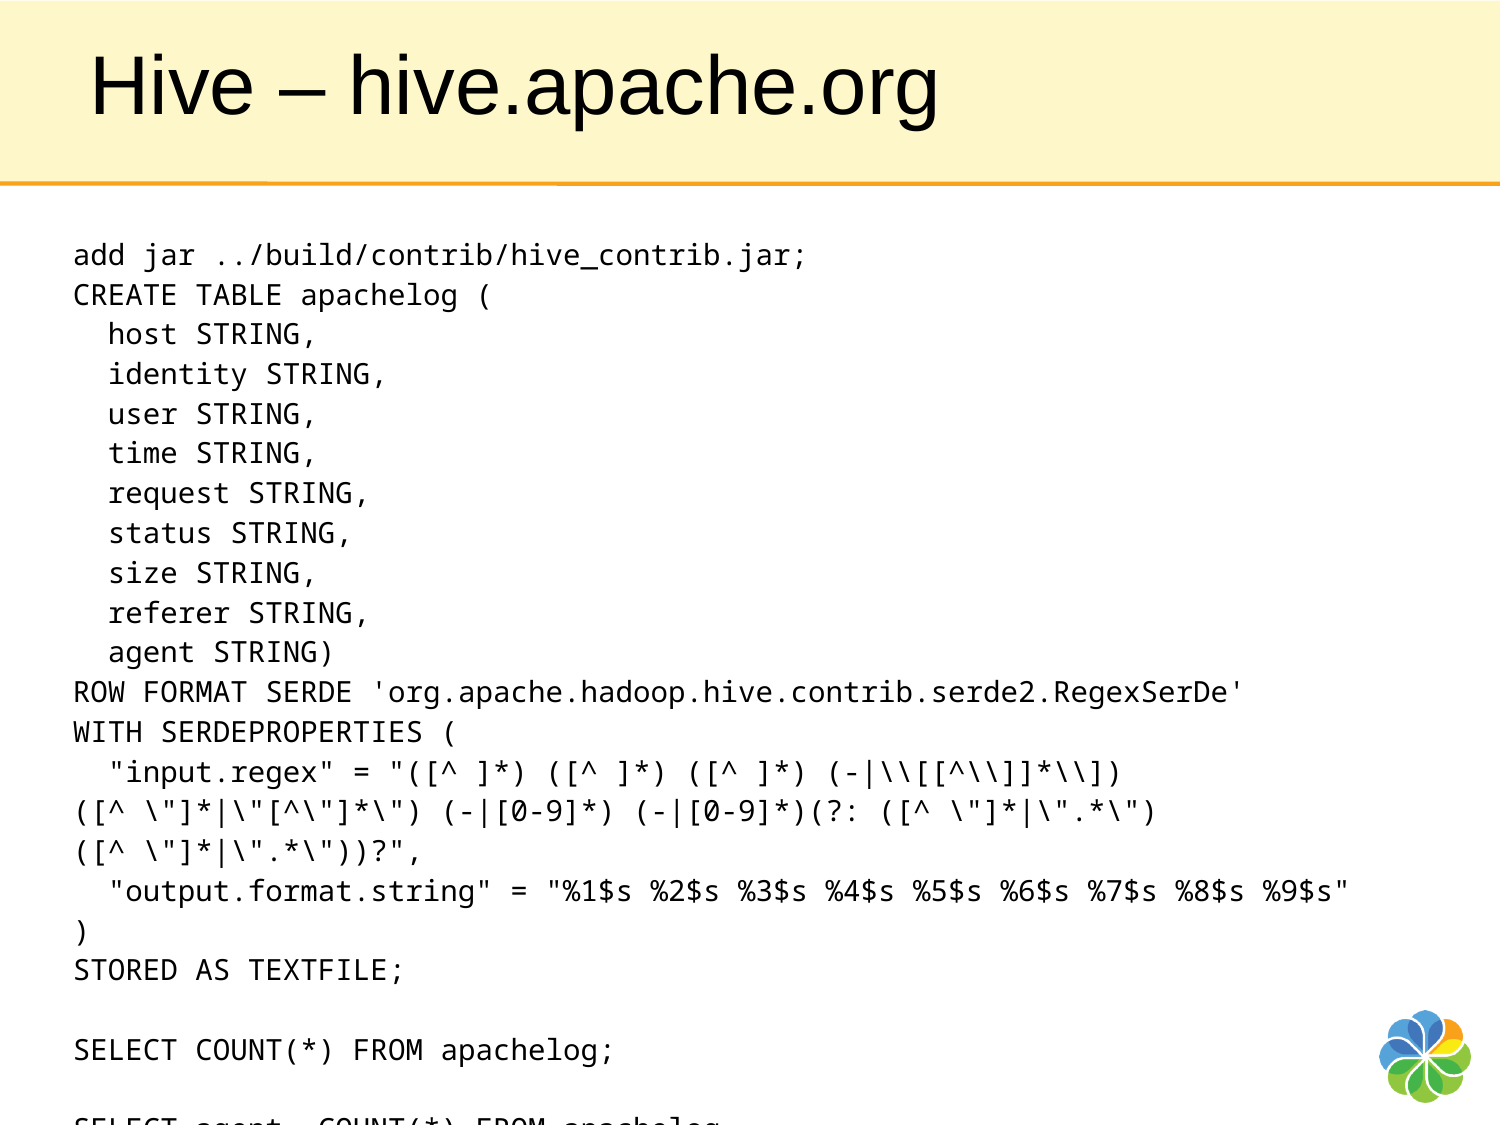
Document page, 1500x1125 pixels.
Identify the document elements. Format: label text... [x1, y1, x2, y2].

text_box add jar ../build/contrib/hive_contrib.jar; CREATE TABLE apachelog ( host STRING, identity STRING, user STRING, time STRING, request STRING, status STRING, size STRING, referer STRING, agent STRING) ROW FORMAT SERDE 'org.apache.hadoop.hive.contrib.serde2.RegexSerDe' WITH SERDEPROPERTIES ( "input.regex" = "([^ ]*) ([^ ]*) ([^ ]*) (-|\\[[^\\]]*\\]) ([^ \"]*|\"[^\"]*\") (-|[0-9]*) (-|[0-9]*)(?: ([^ \"]*|\".*\") ([^ \"]*|\".*\"))?", "output.format.string" = "%1$s %2$s %3$s %4$s %5$s %6$s %7$s %8$s %9$s" ) STORED AS TEXTFILE; SELECT COUNT(*) FROM apachelog; SELECT agent, COUNT(*) FROM apachelog WHERE status = 200 AND time > '2011-01-01' GROUP BY agent; [58, 226, 1413, 1064]
title Hive – hive.apache.org [75, 24, 1425, 163]
picture [1379, 1010, 1471, 1103]
